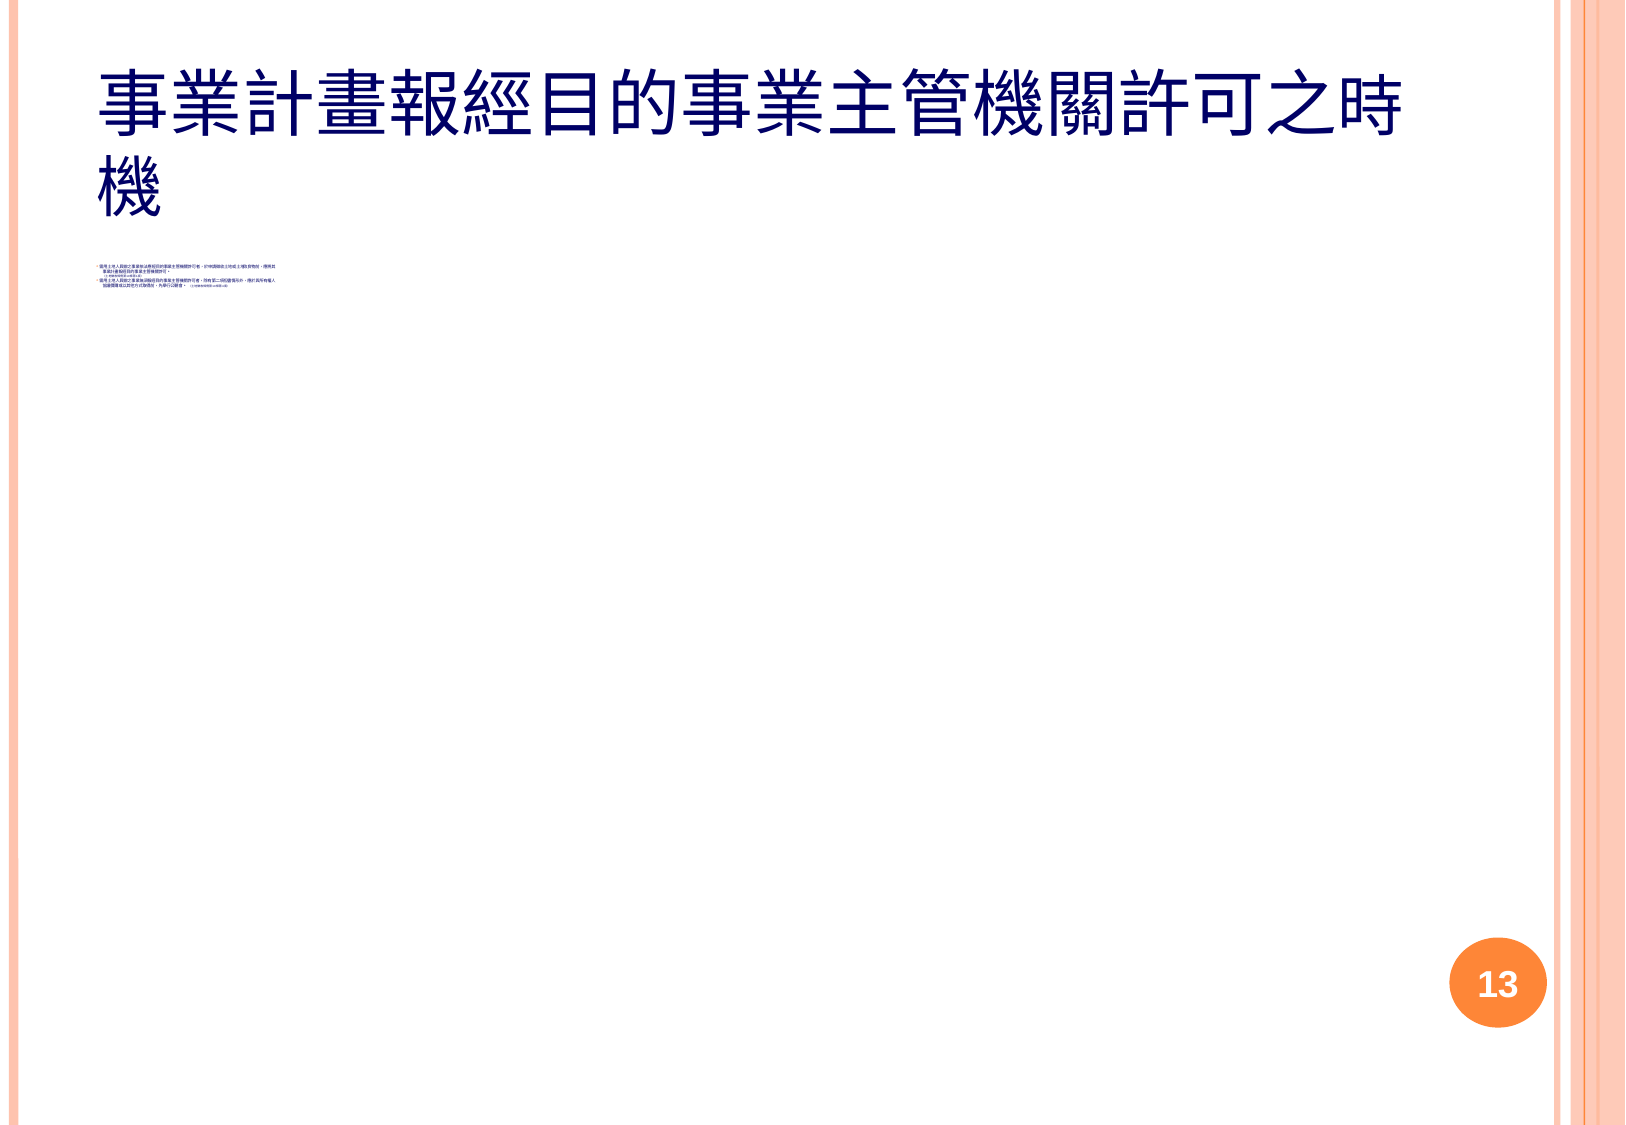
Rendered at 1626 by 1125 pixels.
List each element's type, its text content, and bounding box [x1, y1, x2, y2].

title 事業計畫報經目的事業主管機關許可之時機 [81, 45, 1409, 233]
list 需用土地人興辦之事業依法應經目的事業主管機關許可者，於申請徵收土地或土地改良物前，應將其事業計畫報經目的事業主管機關許可。 （土地徵收條例第10條第1項） 需用土地人興辦之事業無須報經目的事業主管機關許可者，除有第二項但書情形外，應於與所有權人協議價購或以其他方式取得前，先舉行公聽會。 （土地徵收條例第10條第4項） [81, 262, 1409, 1062]
